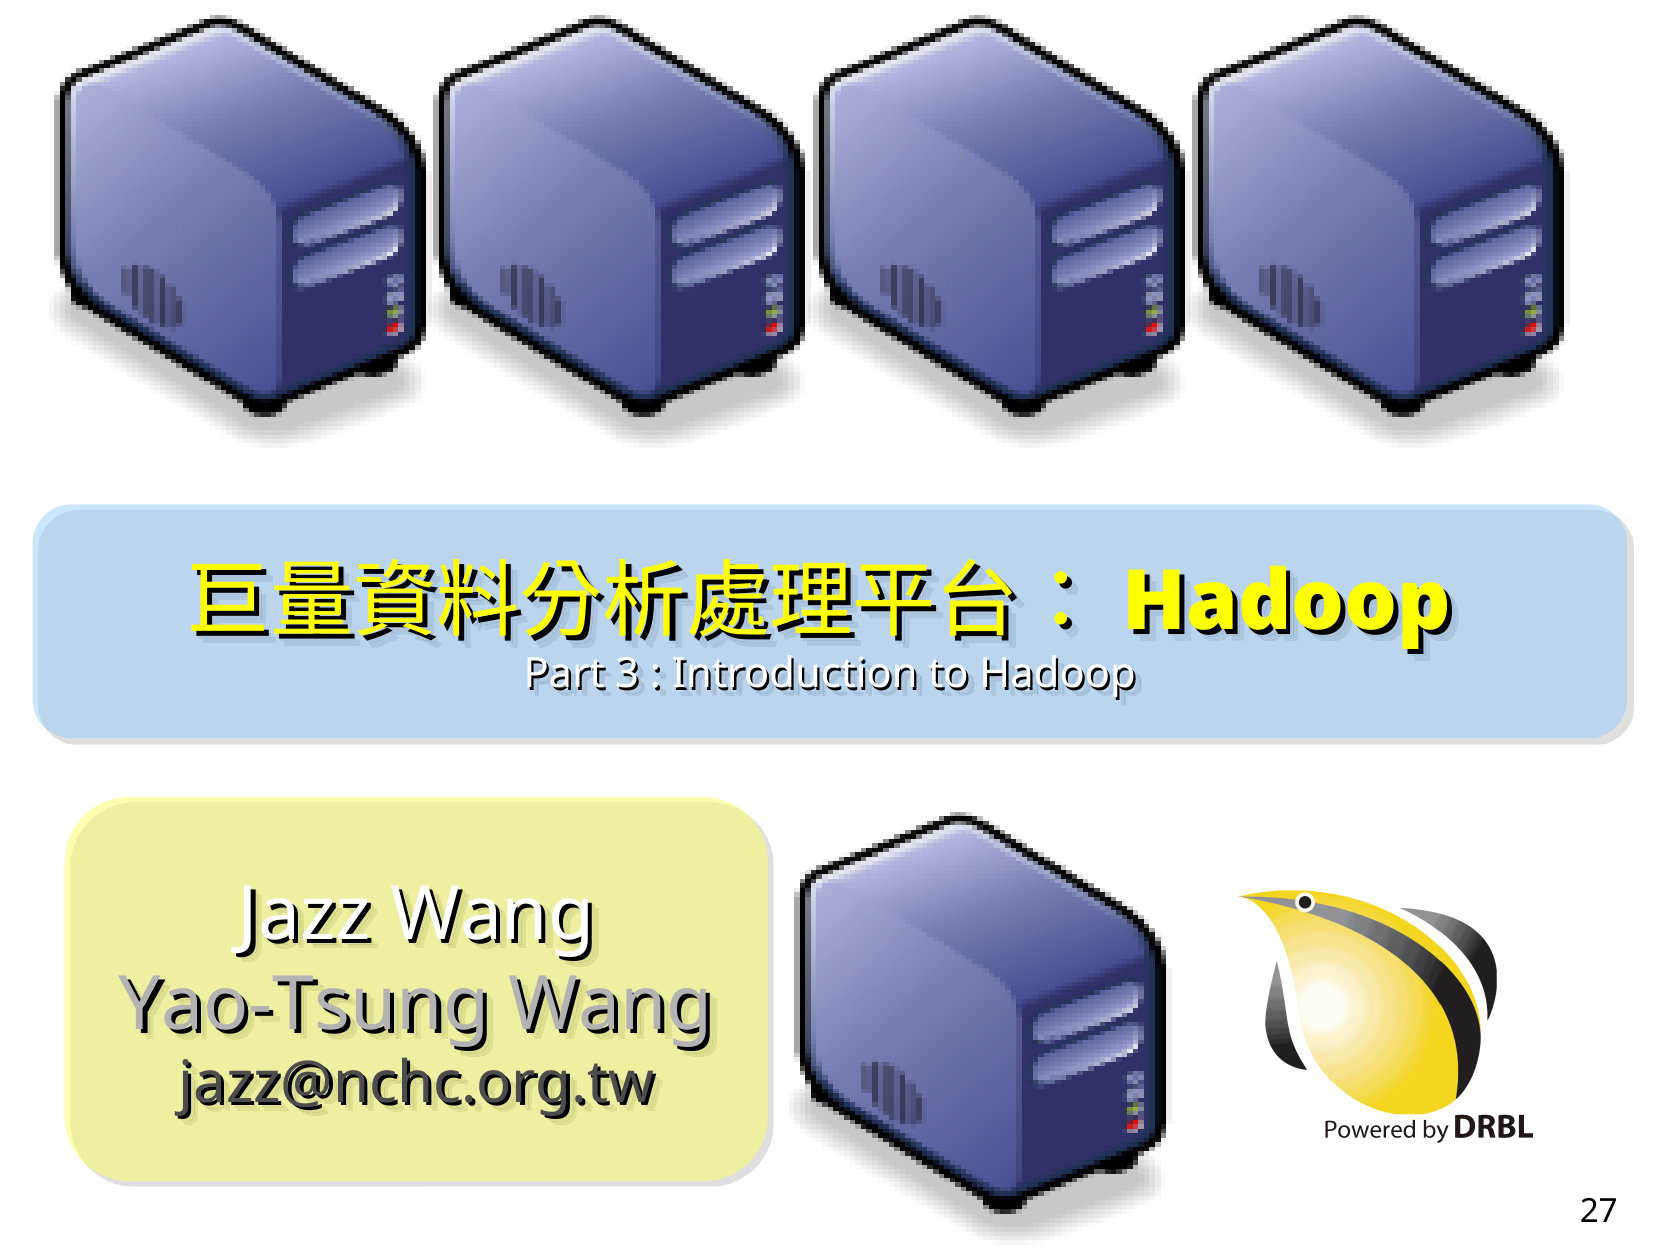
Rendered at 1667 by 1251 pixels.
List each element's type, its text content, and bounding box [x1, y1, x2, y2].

picture [27, 2, 1609, 502]
picture [767, 800, 1211, 1249]
text_box Jazz Wang Yao-Tsung Wang jazz@nchc.org.tw [64, 797, 767, 1182]
picture [1224, 874, 1548, 1152]
text_box 巨量資料分析處理平台：Hadoop Part 3 : Introduction to Hadoop [32, 504, 1628, 739]
